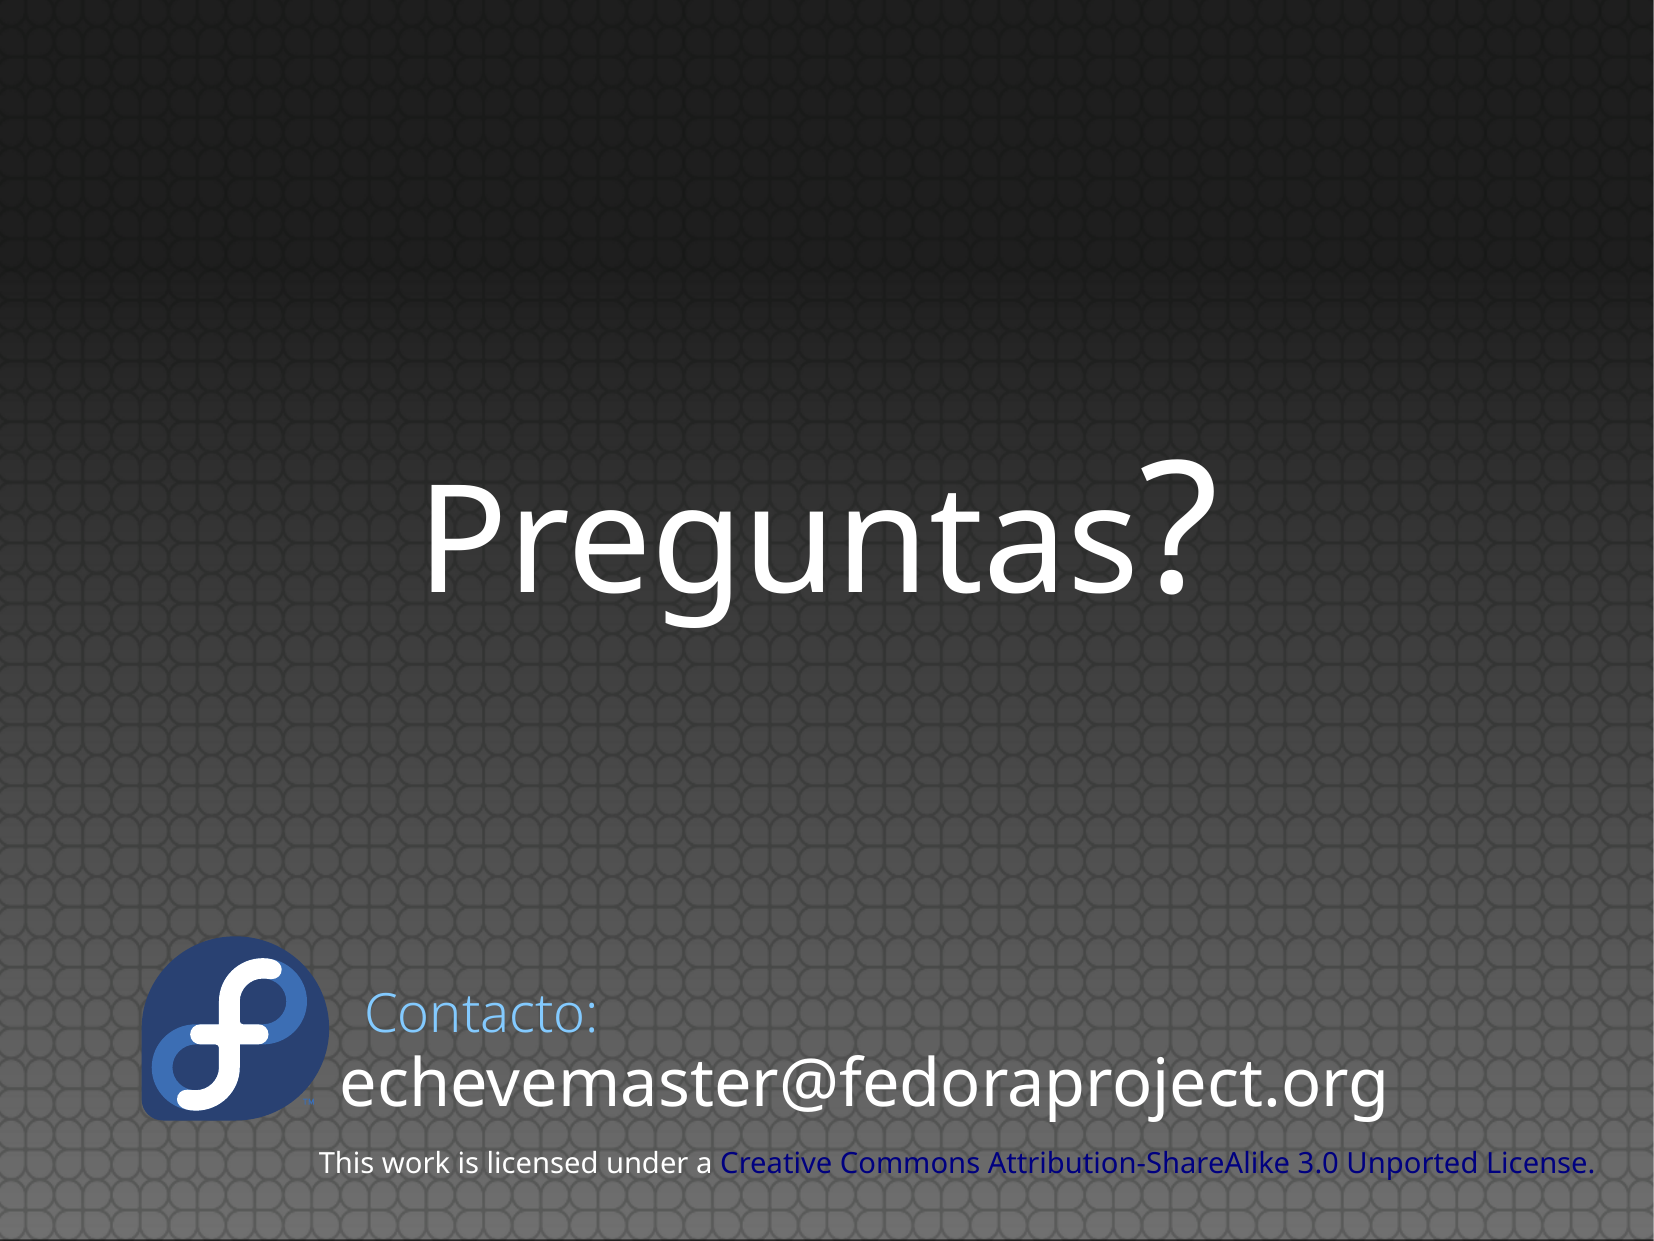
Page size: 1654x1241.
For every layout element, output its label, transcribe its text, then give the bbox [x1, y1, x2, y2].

text_box echevemaster@fedoraproject.org [330, 1027, 1480, 1111]
text_box Contacto: [349, 967, 703, 1043]
title Preguntas? [30, 428, 1606, 615]
text_box This work is licensed under a Creative Commons Attribution-ShareAlike 3.0 Unported License. [52, 1135, 1611, 1219]
picture [0, 0, 1654, 1241]
